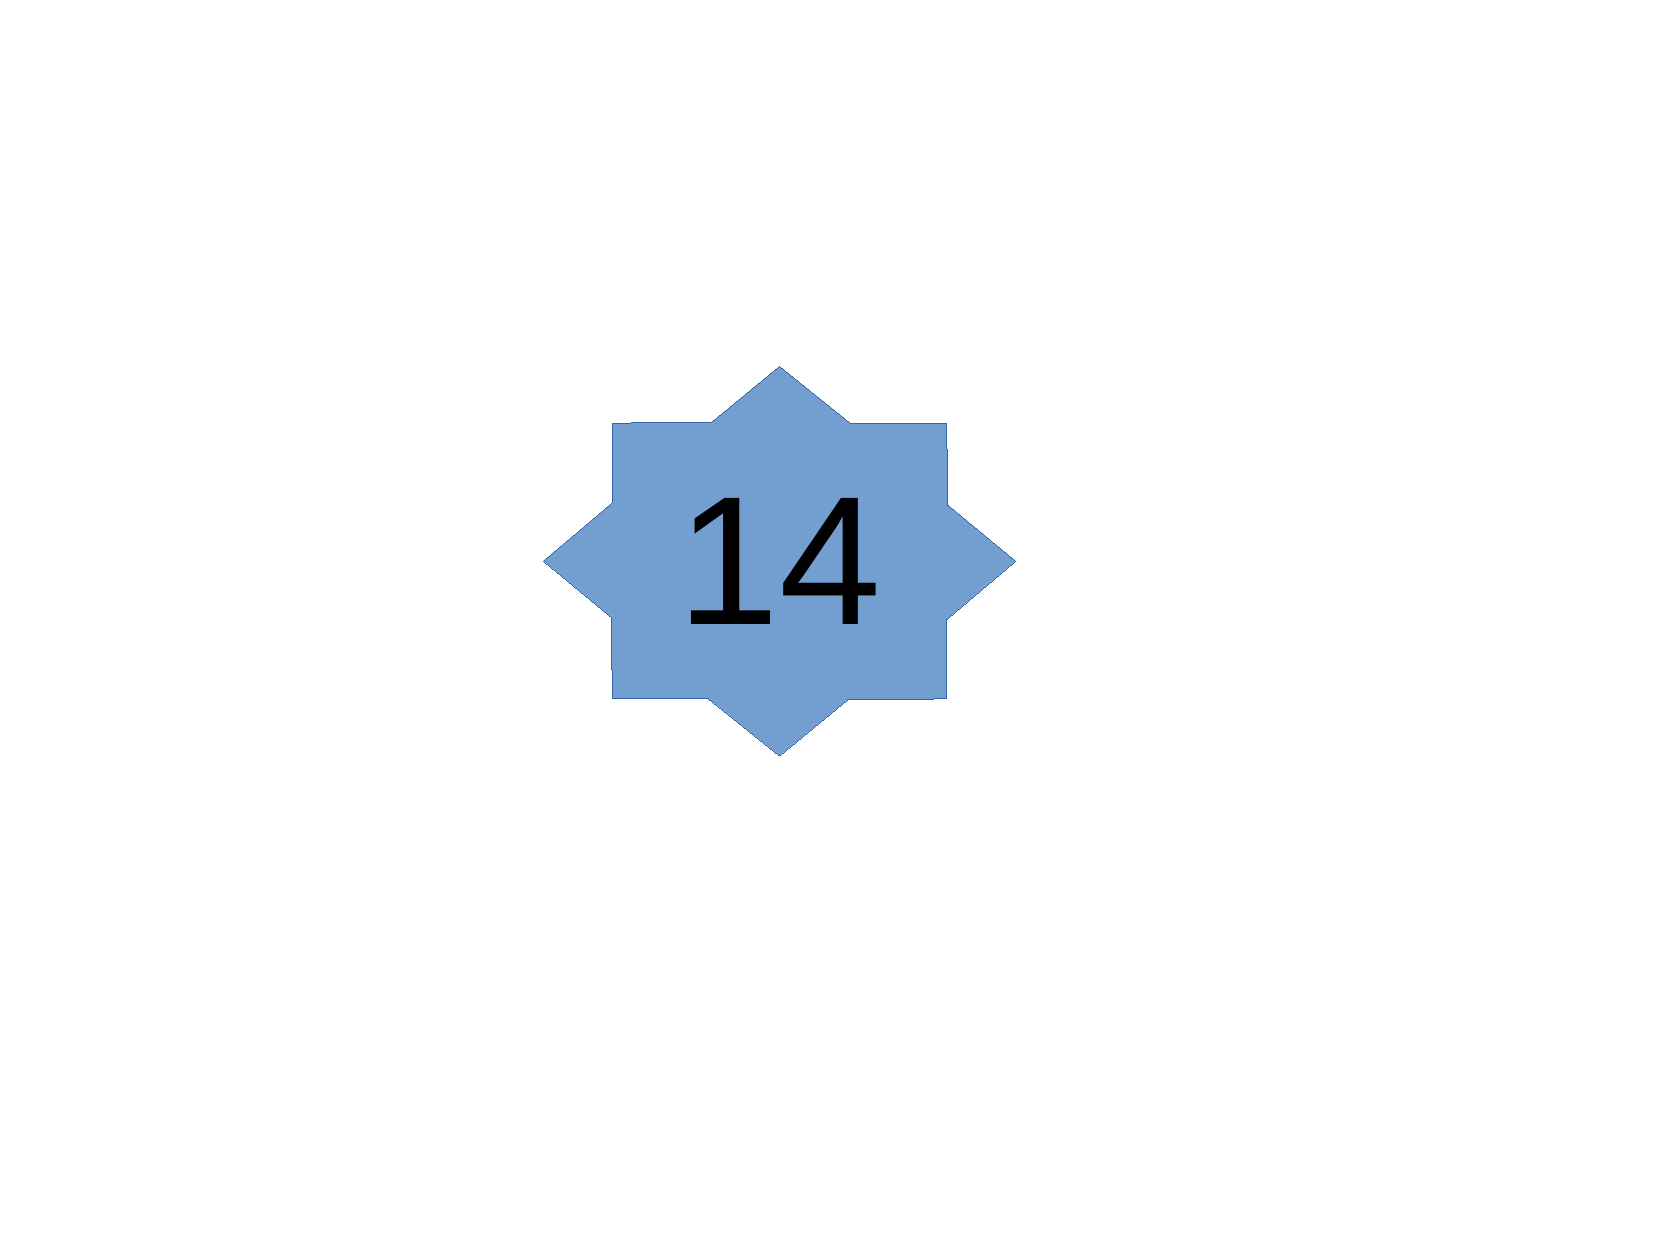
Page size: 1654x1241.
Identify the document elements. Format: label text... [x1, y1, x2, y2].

text_box 14 [543, 366, 1016, 756]
